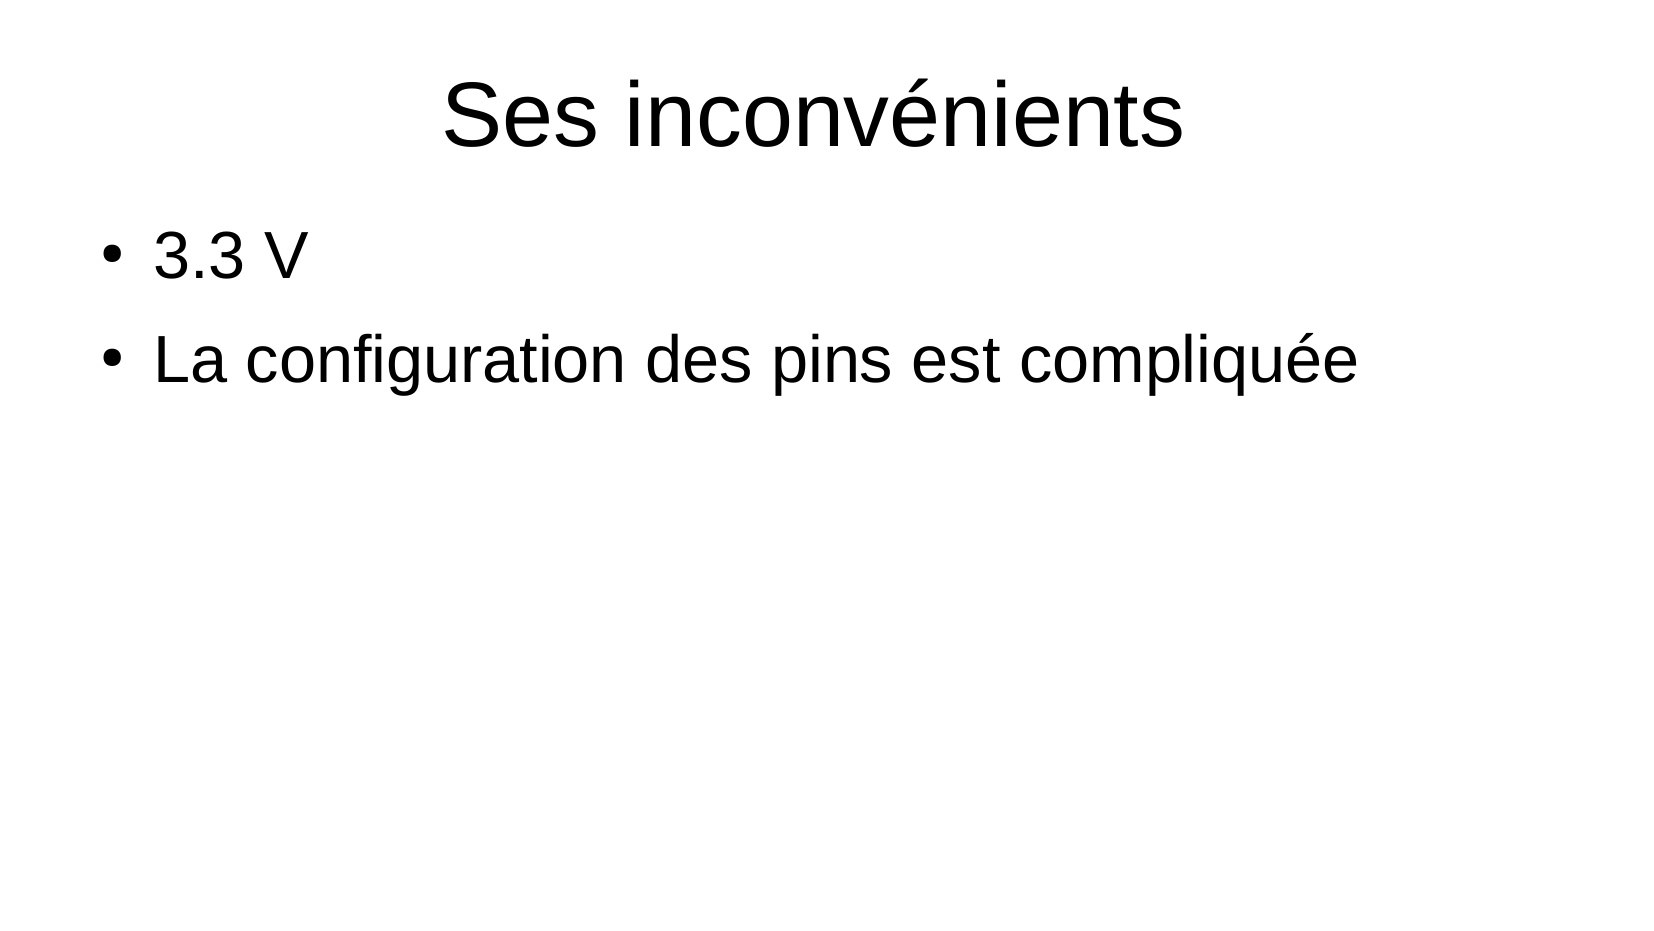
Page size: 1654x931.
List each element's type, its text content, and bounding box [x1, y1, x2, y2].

title Ses inconvénients [82, 37, 1571, 193]
list 3.3 V La configuration des pins est compliquée [82, 217, 1571, 758]
